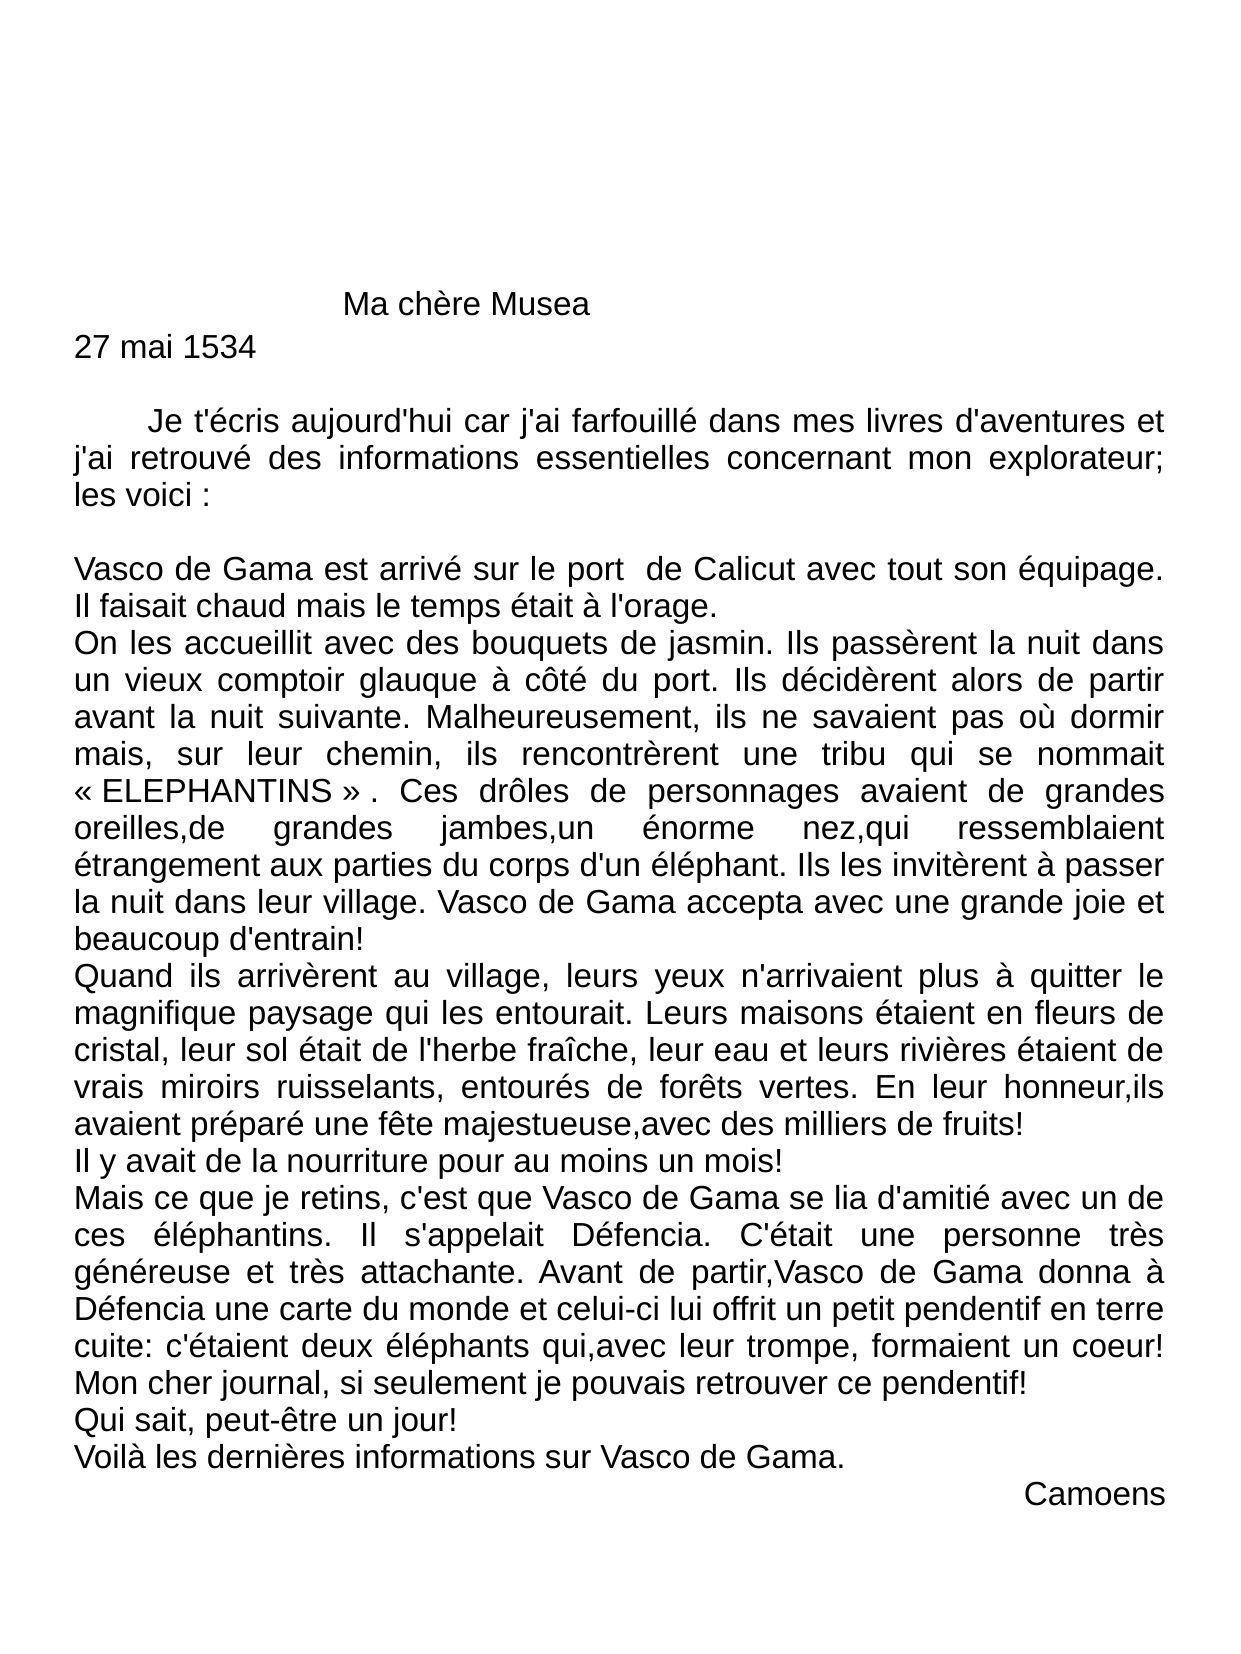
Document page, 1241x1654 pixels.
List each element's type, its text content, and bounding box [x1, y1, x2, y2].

text_box Ma chère Musea 27 mai 1534 Je t'écris aujourd'hui car j'ai farfouillé dans mes livres d'aventures et j'ai retrouvé des informations essentielles concernant mon explorateur; les voici : Vasco de Gama est arrivé sur le port de Calicut avec tout son équipage. Il faisait chaud mais le temps était à l'orage. On les accueillit avec des bouquets de jasmin. Ils passèrent la nuit dans un vieux comptoir glauque à côté du port. Ils décidèrent alors de partir avant la nuit suivante. Malheureusement, ils ne savaient pas où dormir mais, sur leur chemin, ils rencontrèrent une tribu qui se nommait « ELEPHANTINS » . Ces drôles de personnages avaient de grandes oreilles,de grandes jambes,un énorme nez,qui ressemblaient étrangement aux parties du corps d'un éléphant. Ils les invitèrent à passer la nuit dans leur village. Vasco de Gama accepta avec une grande joie et beaucoup d'entrain! Quand ils arrivèrent au village, leurs yeux n'arrivaient plus à quitter le magnifique paysage qui les entourait. Leurs maisons étaient en fleurs de cristal, leur sol était de l'herbe fraîche, leur eau et leurs rivières étaient de vrais miroirs ruisselants, entourés de forêts vertes. En leur honneur,ils avaient préparé une fête majestueuse,avec des milliers de fruits! Il y avait de la nourriture pour au moins un mois! Mais ce que je retins, c'est que Vasco de Gama se lia d'amitié avec un de ces éléphantins. Il s'appelait Défencia. C'était une personne très généreuse et très attachante. Avant de partir,Vasco de Gama donna à Défencia une carte du monde et celui-ci lui offrit un petit pendentif en terre cuite: c'étaient deux éléphants qui,avec leur trompe, formaient un coeur! Mon cher journal, si seulement je pouvais retrouver ce pendentif! Qui sait, peut-être un jour! Voilà les dernières informations sur Vasco de Gama. Camoens [59, 206, 1182, 1508]
